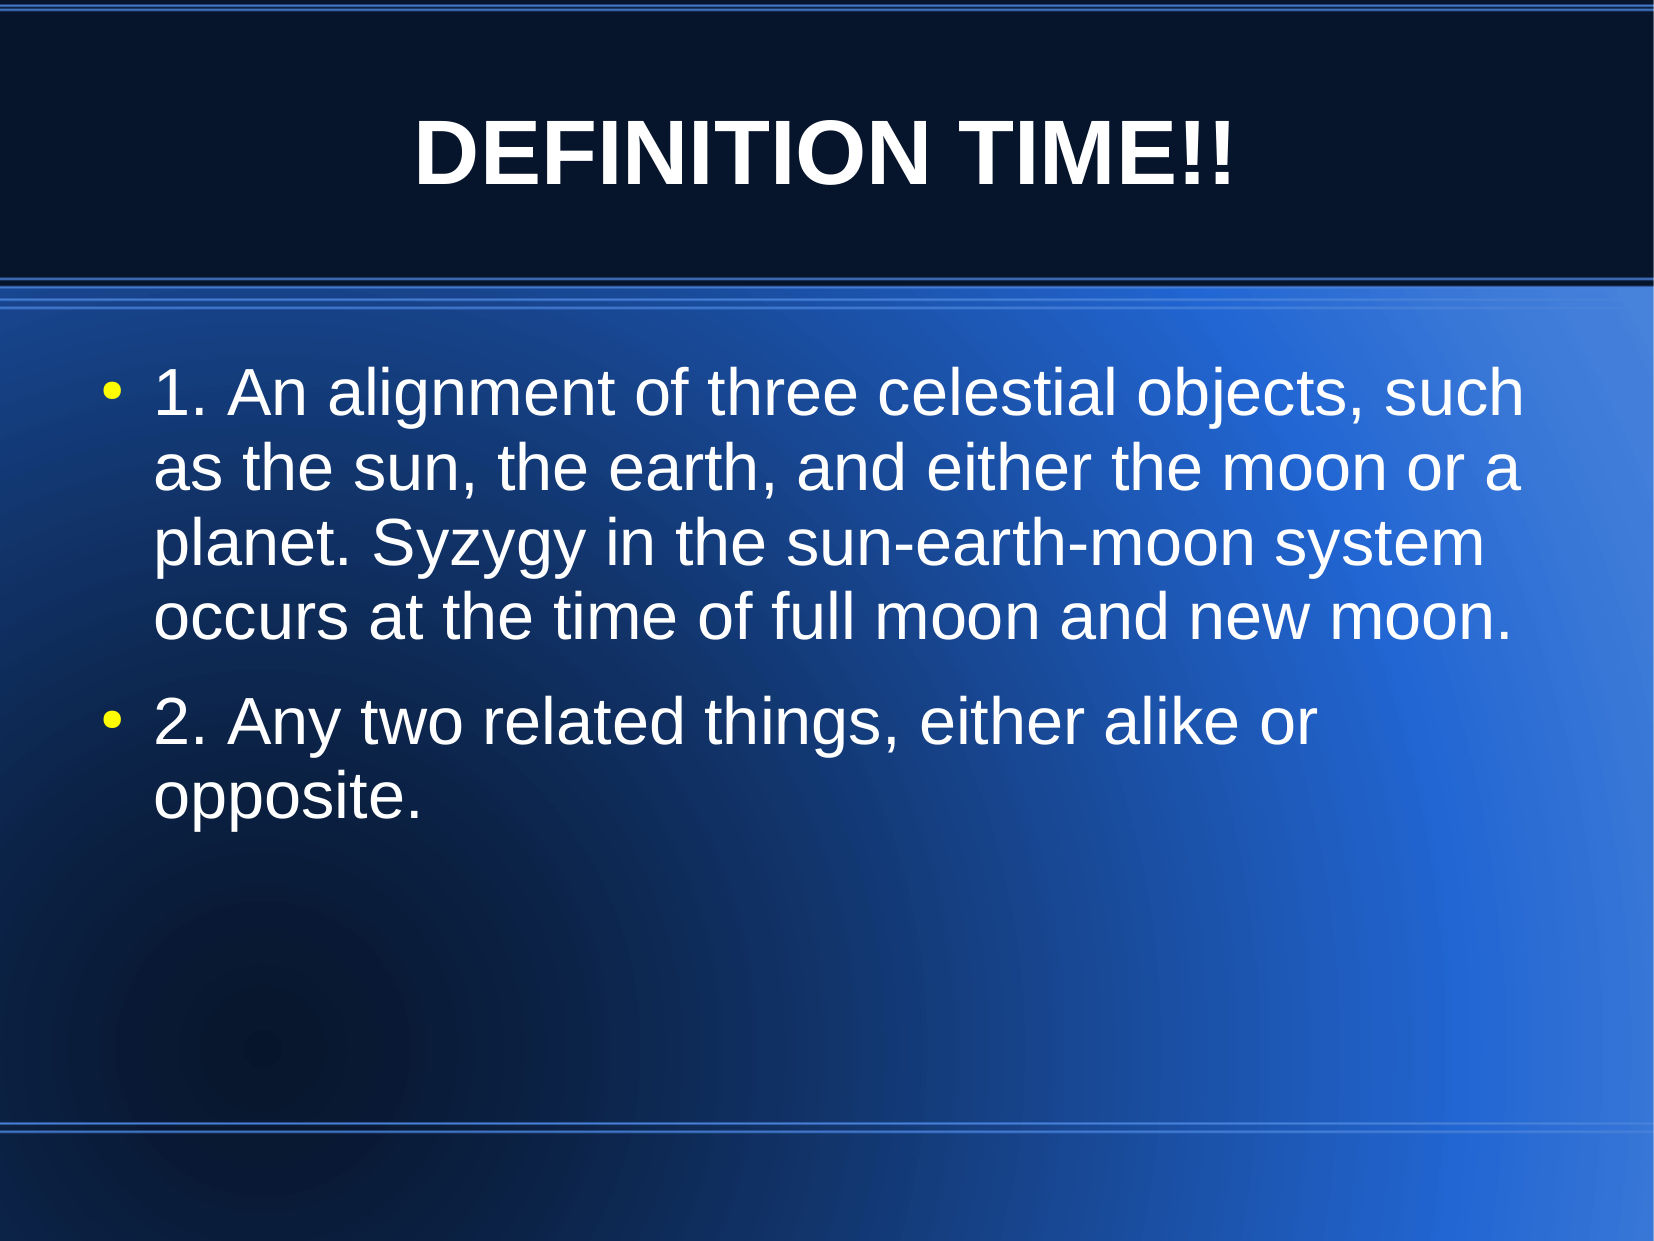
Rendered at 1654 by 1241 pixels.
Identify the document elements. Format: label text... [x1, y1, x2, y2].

picture [0, 0, 1654, 1241]
list 1. An alignment of three celestial objects, such as the sun, the earth, and either the moon or a planet. Syzygy in the sun-earth-moon system occurs at the time of full moon and new moon. 2. Any two related things, either alike or opposite. [82, 355, 1571, 1043]
title DEFINITION TIME!! [82, 56, 1571, 250]
